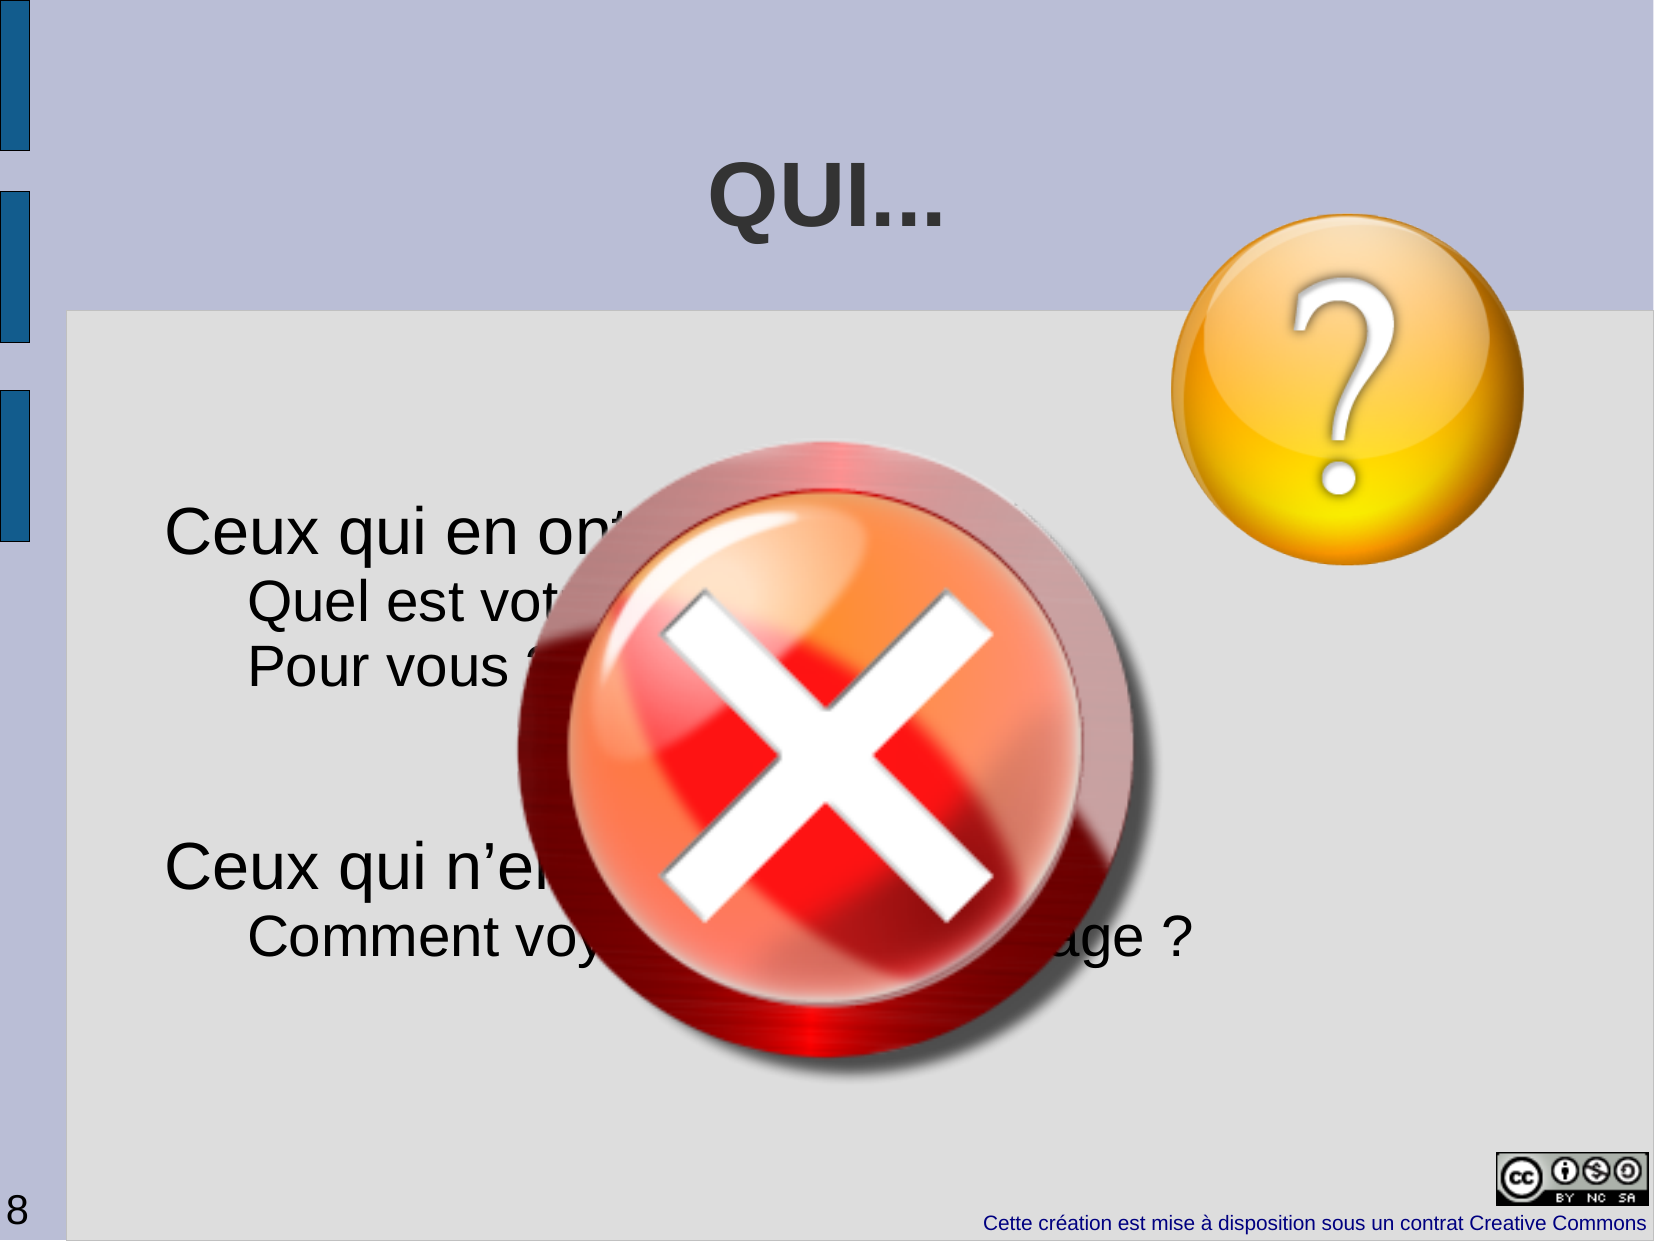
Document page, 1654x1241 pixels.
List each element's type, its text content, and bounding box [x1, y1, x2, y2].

picture [483, 208, 1530, 1094]
list Ceux qui en ont déjà fait : Quel est votre ressenti ? Pour vous ? Pour le projet ? Ceux qui n’en n’ont jamais fait : Comment voyez-vous le binômage ? [152, 344, 1654, 1241]
title QUI... [121, 91, 1534, 299]
